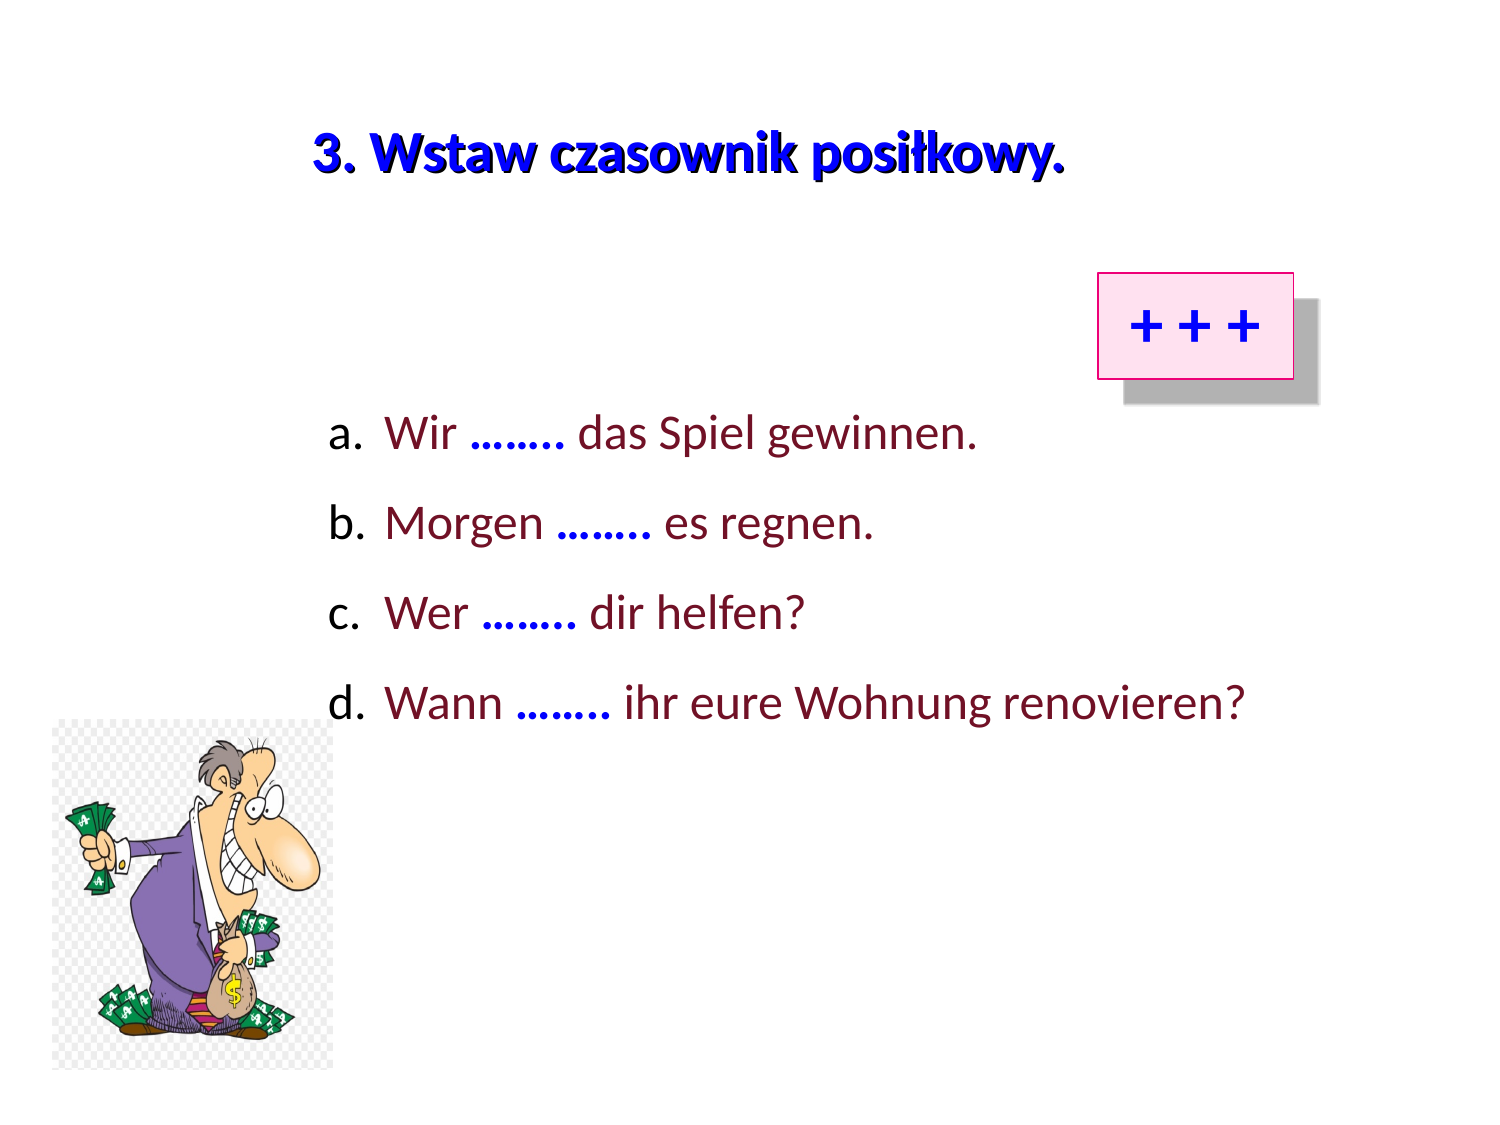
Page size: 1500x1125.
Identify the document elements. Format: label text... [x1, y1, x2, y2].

text_box + + + [1098, 273, 1294, 380]
picture [52, 720, 333, 1070]
text_box 3. Wstaw czasownik posiłkowy. [297, 106, 1082, 191]
text_box Wir …….. das Spiel gewinnen. Morgen …….. es regnen. Wer …….. dir helfen? Wann …….. ihr eure Wohnung renovieren? [312, 361, 1324, 741]
